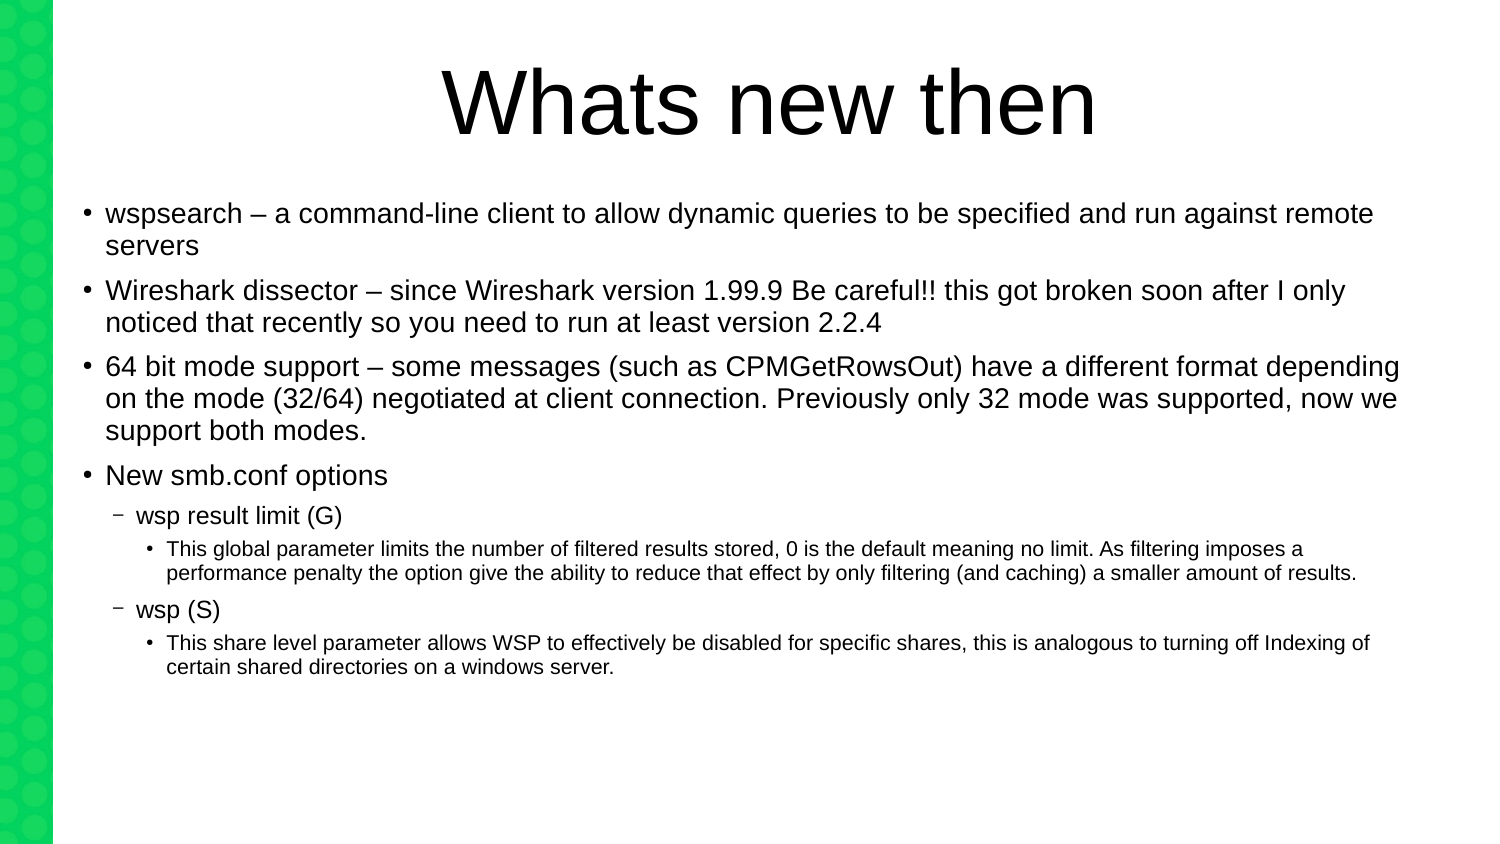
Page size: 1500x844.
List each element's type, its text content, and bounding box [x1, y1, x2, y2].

picture [0, 0, 61, 844]
list wspsearch – a command-line client to allow dynamic queries to be specified and run against remote servers Wireshark dissector – since Wireshark version 1.99.9 Be careful!! this got broken soon after I only noticed that recently so you need to run at least version 2.2.4 64 bit mode support – some messages (such as CPMGetRowsOut) have a different format depending on the mode (32/64) negotiated at client connection. Previously only 32 mode was supported, now we support both modes. New smb.conf options wsp result limit (G) This global parameter limits the number of filtered results stored, 0 is the default meaning no limit. As filtering imposes a performance penalty the option give the ability to reduce that effect by only filtering (and caching) a smaller amount of results. wsp (S) This share level parameter allows WSP to effectively be disabled for specific shares, this is analogous to turning off Indexing of certain shared directories on a windows server. [75, 197, 1425, 687]
title Whats new then [143, 51, 1397, 154]
